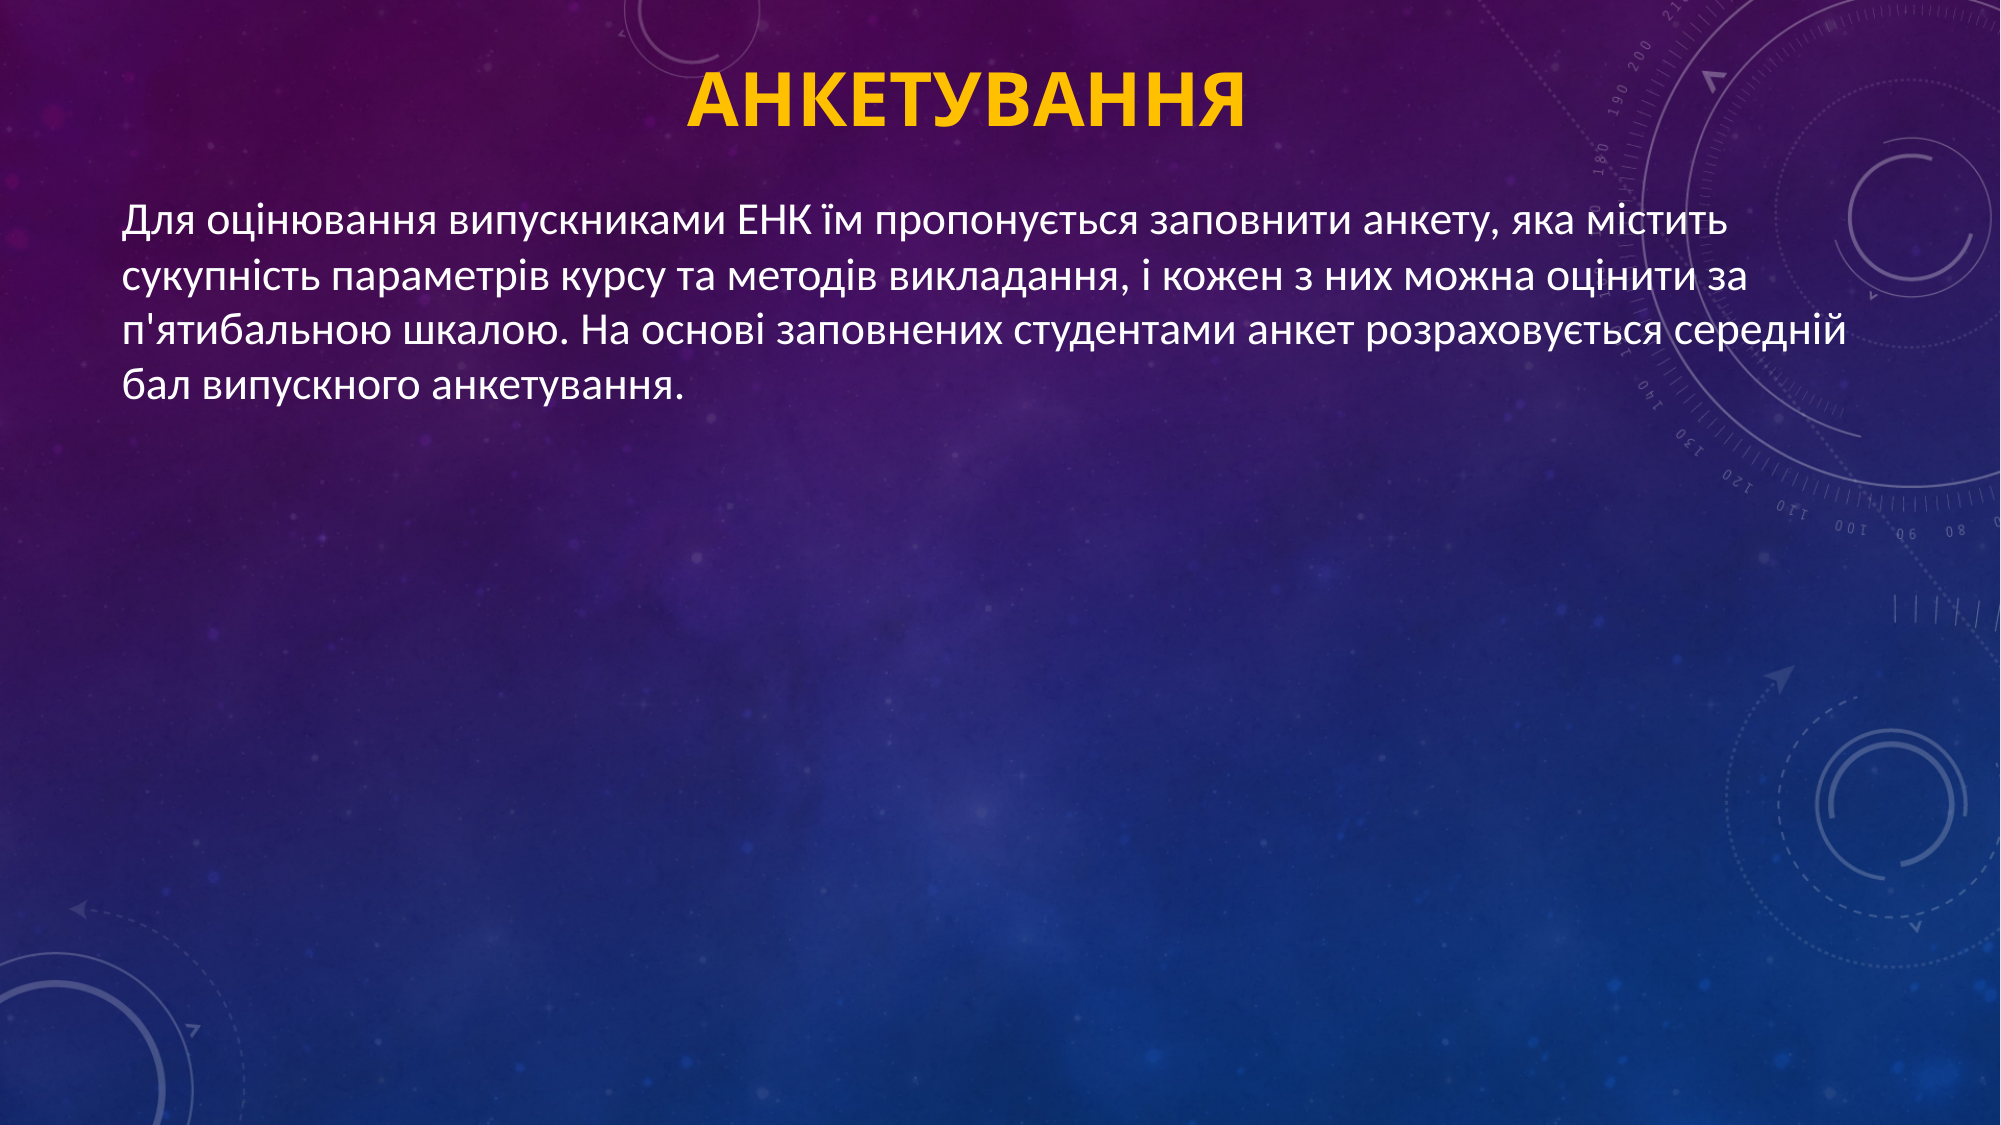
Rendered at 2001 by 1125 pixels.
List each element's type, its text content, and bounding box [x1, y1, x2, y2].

title АНКЕТУВАННЯ [138, 28, 1801, 164]
picture [0, 0, 2001, 1125]
list Для оцінювання випускниками ЕНК їм пропонується заповнити анкету, яка містить сукупність параметрів курсу та методів викладання, і кожен з них можна оцінити за п'ятибальною шкалою. На основі заповнених студентами анкет розраховується середній бал випускного анкетування. [106, 181, 1885, 1076]
